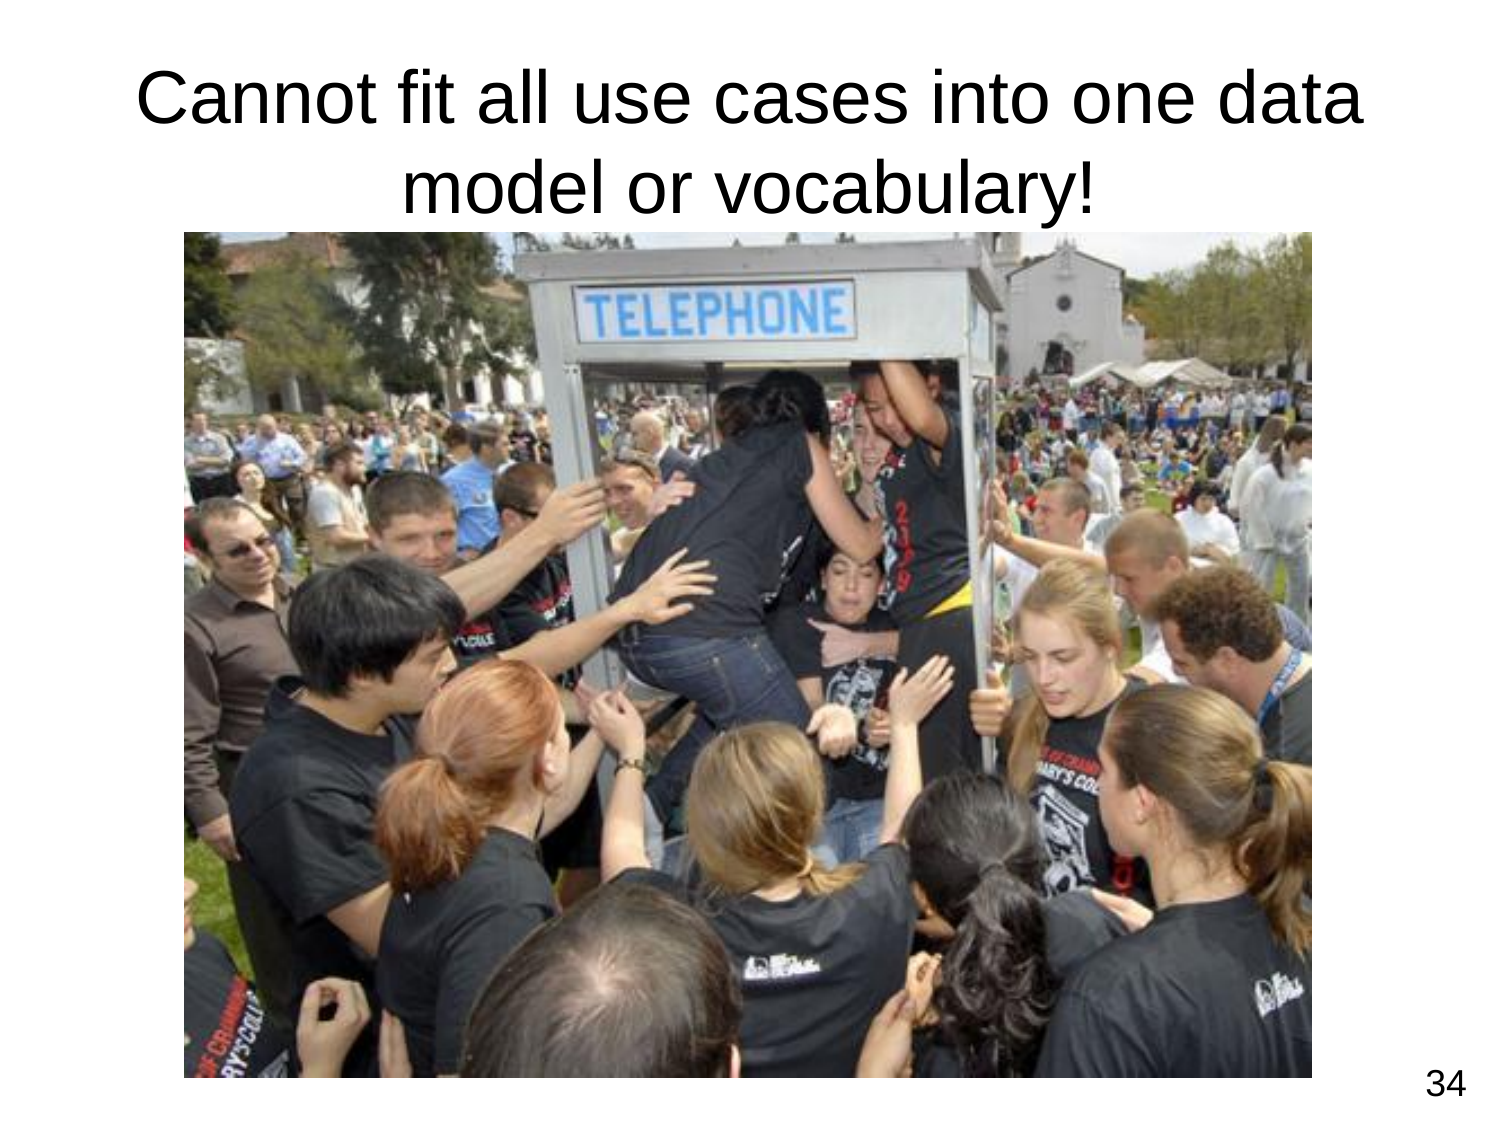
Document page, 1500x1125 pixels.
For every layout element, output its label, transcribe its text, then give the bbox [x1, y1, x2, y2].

title Cannot fit all use cases into one data model or vocabulary! [75, 44, 1425, 233]
picture [184, 232, 1312, 1078]
